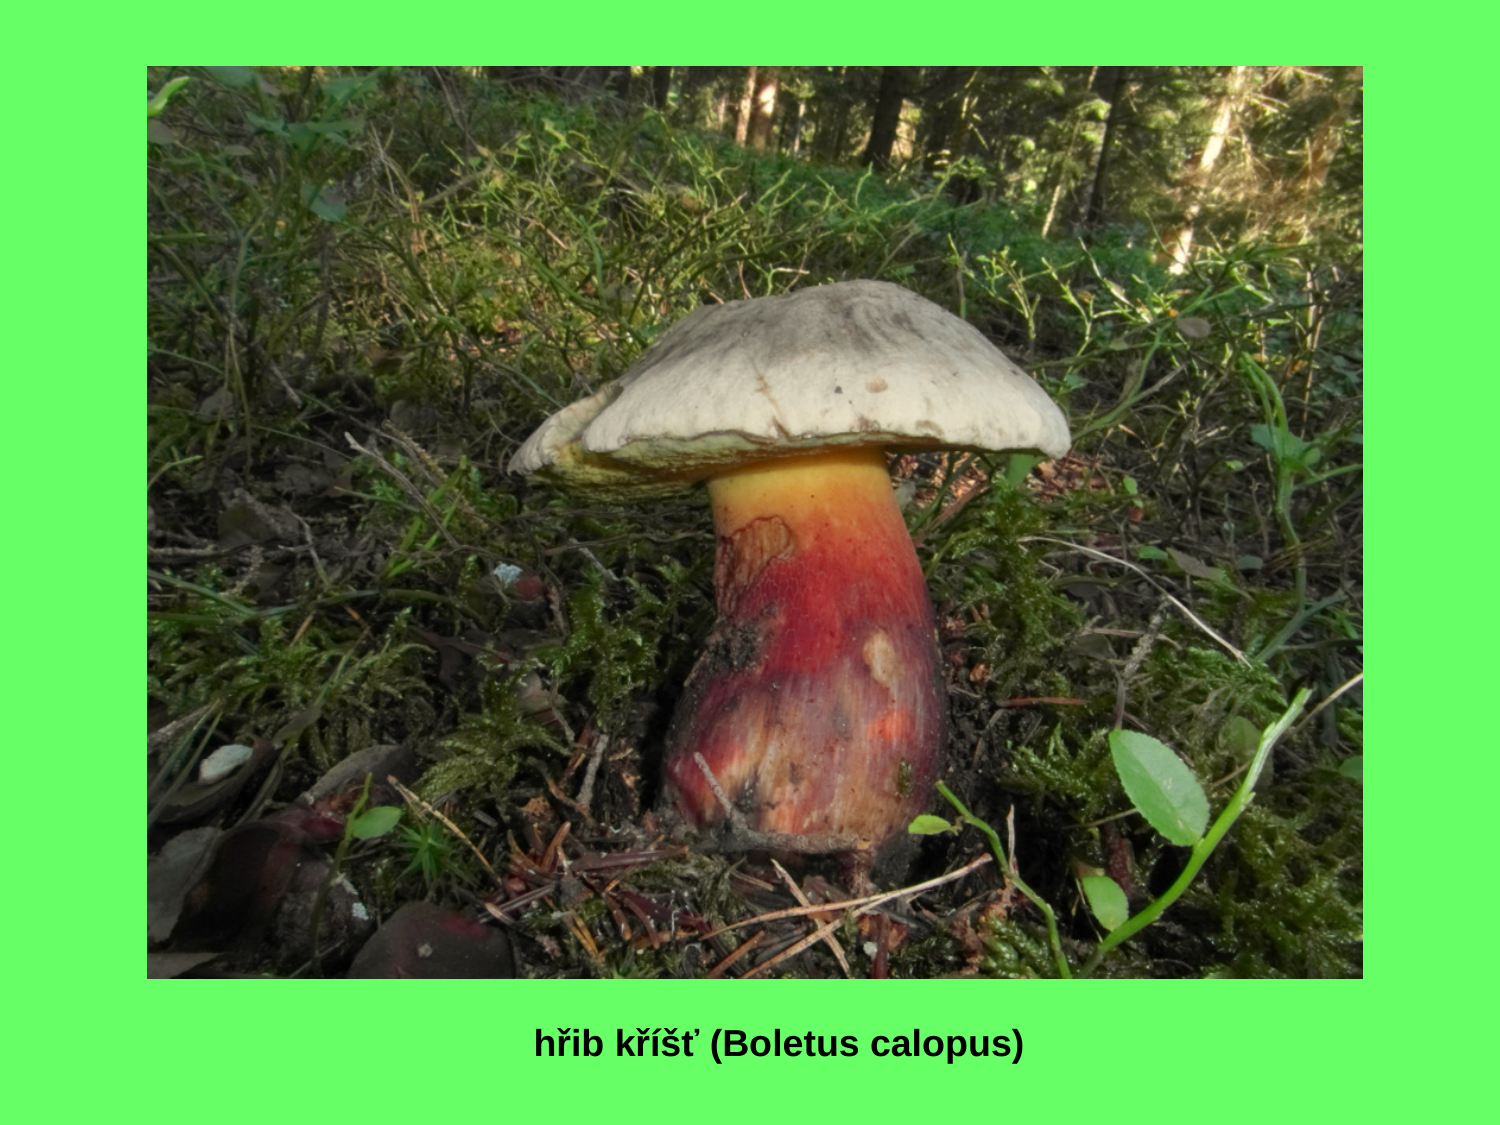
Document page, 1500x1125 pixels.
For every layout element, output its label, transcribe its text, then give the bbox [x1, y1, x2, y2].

text_box hřib kříšť (Boletus calopus) [518, 1011, 1046, 1072]
picture [147, 66, 1363, 979]
